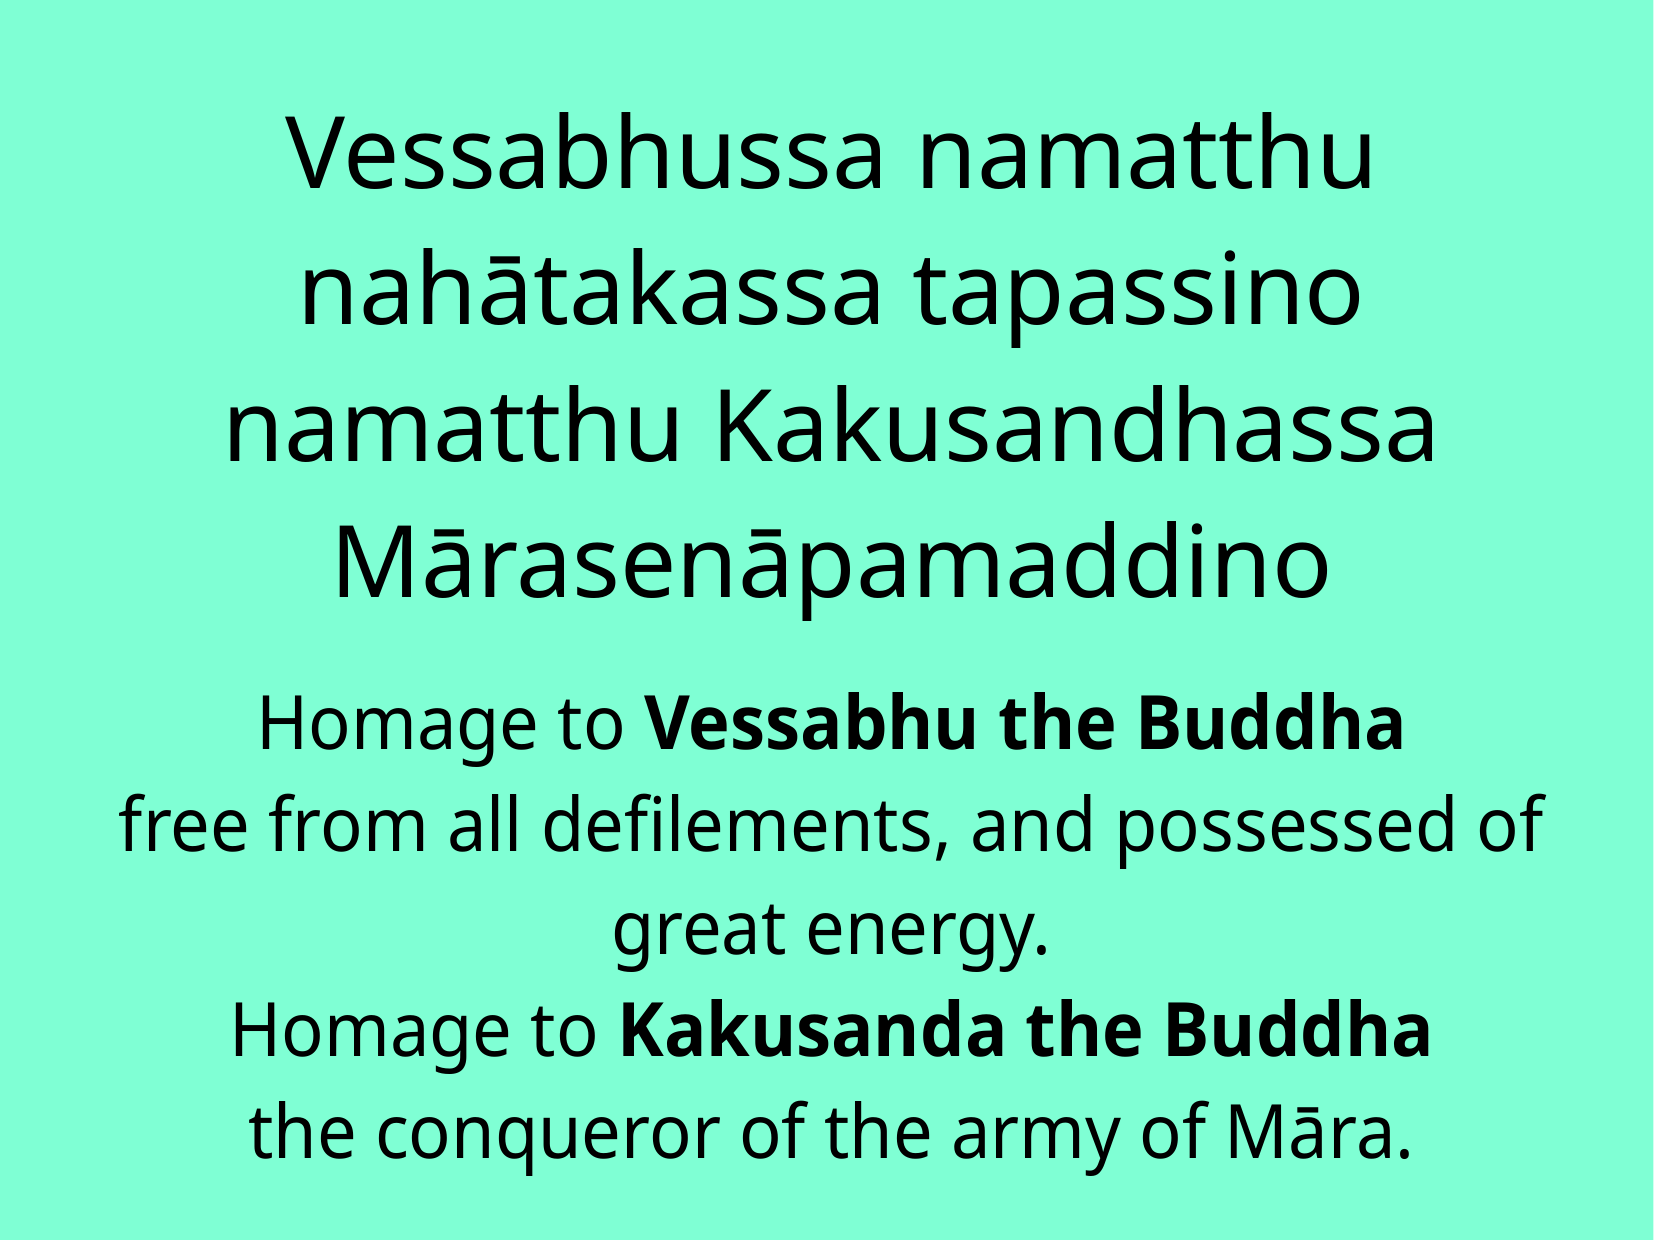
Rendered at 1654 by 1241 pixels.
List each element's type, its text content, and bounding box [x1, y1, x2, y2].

subtitle Vessabhussa namatthu nahātakassa tapassino namatthu Kakusandhassa Mārasenāpamaddino Homage to Vessabhu the Buddha free from all defilements, and possessed of great energy. Homage to Kakusanda the Buddha the conqueror of the army of Māra. [45, 14, 1618, 1241]
